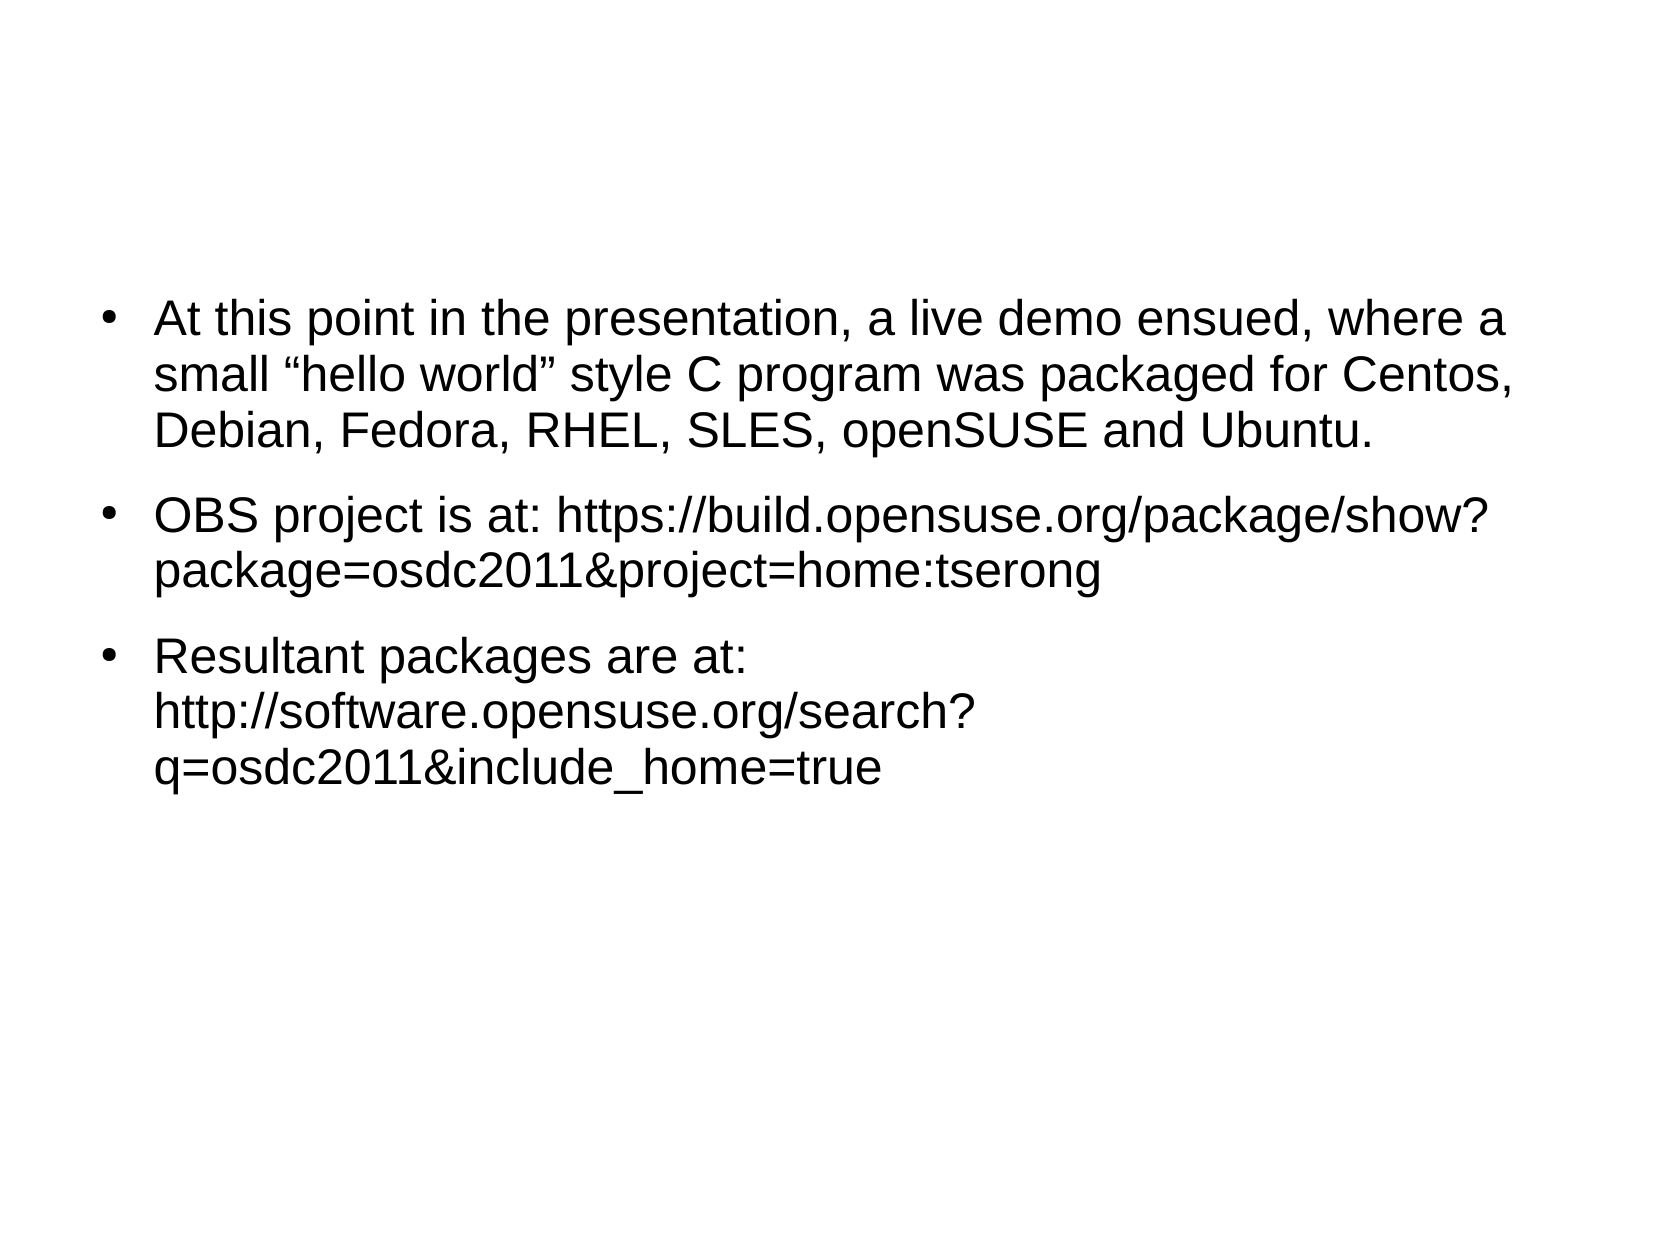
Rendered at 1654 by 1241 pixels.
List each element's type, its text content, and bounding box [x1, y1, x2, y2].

list At this point in the presentation, a live demo ensued, where a small “hello world” style C program was packaged for Centos, Debian, Fedora, RHEL, SLES, openSUSE and Ubuntu. OBS project is at: https://build.opensuse.org/package/show?package=osdc2011&project=home:tserong Resultant packages are at: http://software.opensuse.org/search?q=osdc2011&include_home=true [82, 290, 1571, 1109]
